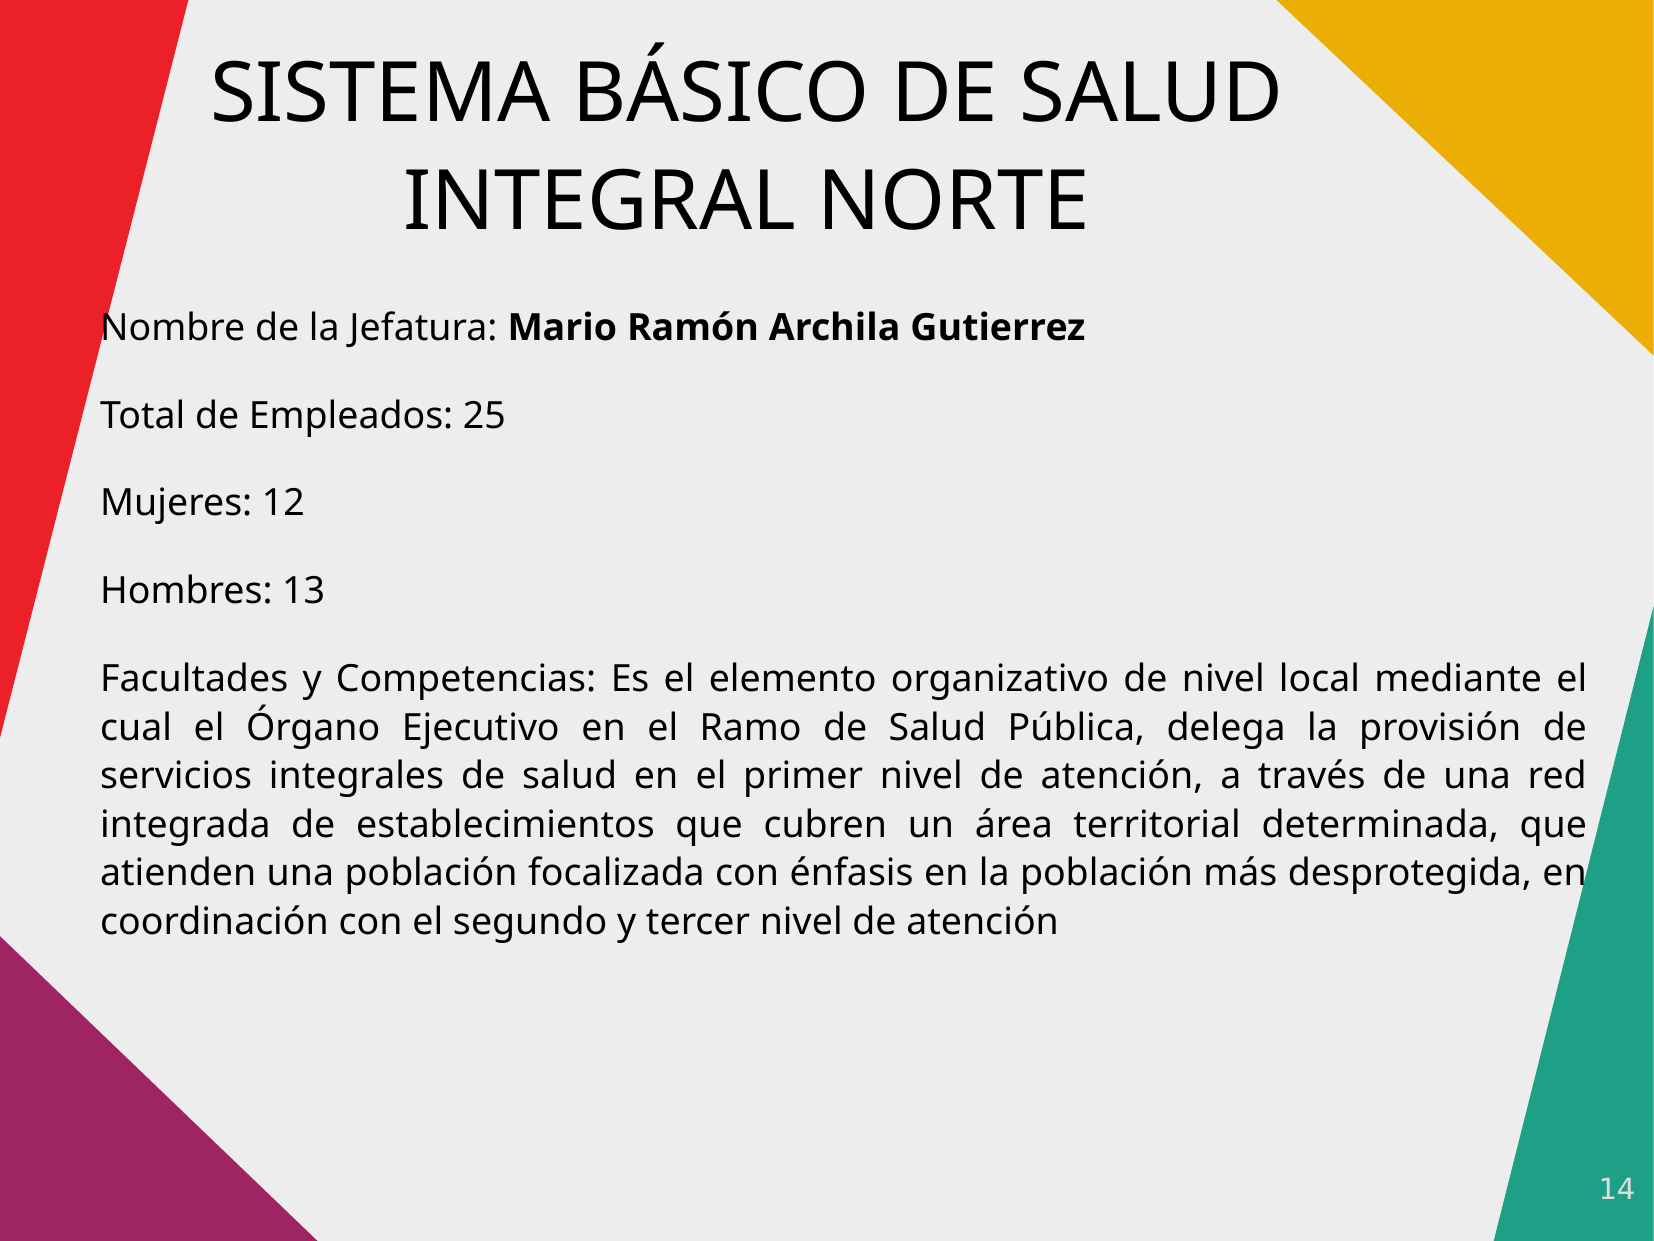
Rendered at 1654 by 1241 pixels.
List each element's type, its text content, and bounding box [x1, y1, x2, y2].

text_box Nombre de la Jefatura: Mario Ramón Archila Gutierrez Total de Empleados: 25 Mujeres: 12 Hombres: 13 Facultades y Competencias: Es el elemento organizativo de nivel local mediante el cual el Órgano Ejecutivo en el Ramo de Salud Pública, delega la provisión de servicios integrales de salud en el primer nivel de atención, a través de una red integrada de establecimientos que cubren un área territorial determinada, que atienden una población focalizada con énfasis en la población más desprotegida, en coordinación con el segundo y tercer nivel de atención [100, 299, 1589, 1019]
title SISTEMA BÁSICO DE SALUD INTEGRAL NORTE [82, 30, 1412, 246]
